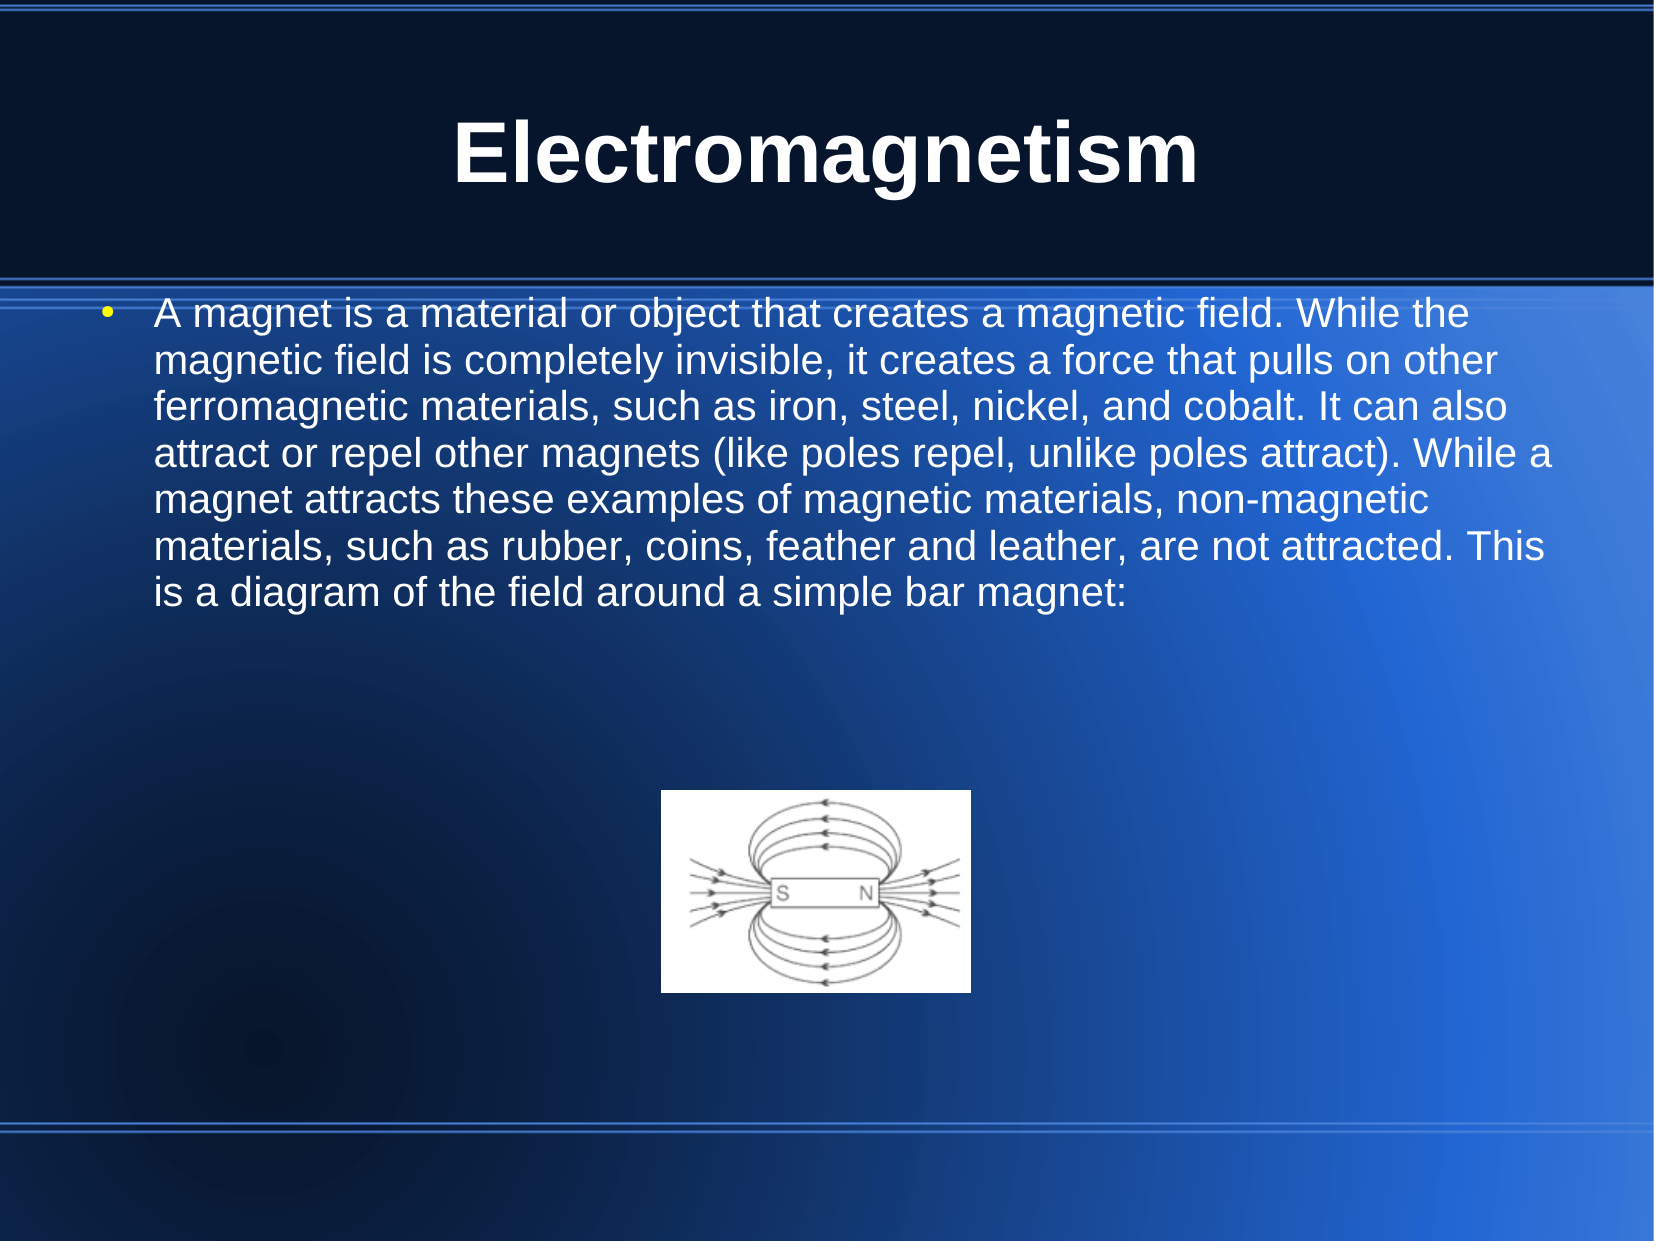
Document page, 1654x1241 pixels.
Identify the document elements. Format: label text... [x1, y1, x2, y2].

title Electromagnetism [82, 49, 1571, 257]
picture [0, 0, 1654, 1241]
list A magnet is a material or object that creates a magnetic field. While the magnetic field is completely invisible, it creates a force that pulls on other ferromagnetic materials, such as iron, steel, nickel, and cobalt. It can also attract or repel other magnets (like poles repel, unlike poles attract). While a magnet attracts these examples of magnetic materials, non-magnetic materials, such as rubber, coins, feather and leather, are not attracted. This is a diagram of the field around a simple bar magnet: [82, 290, 1571, 1109]
